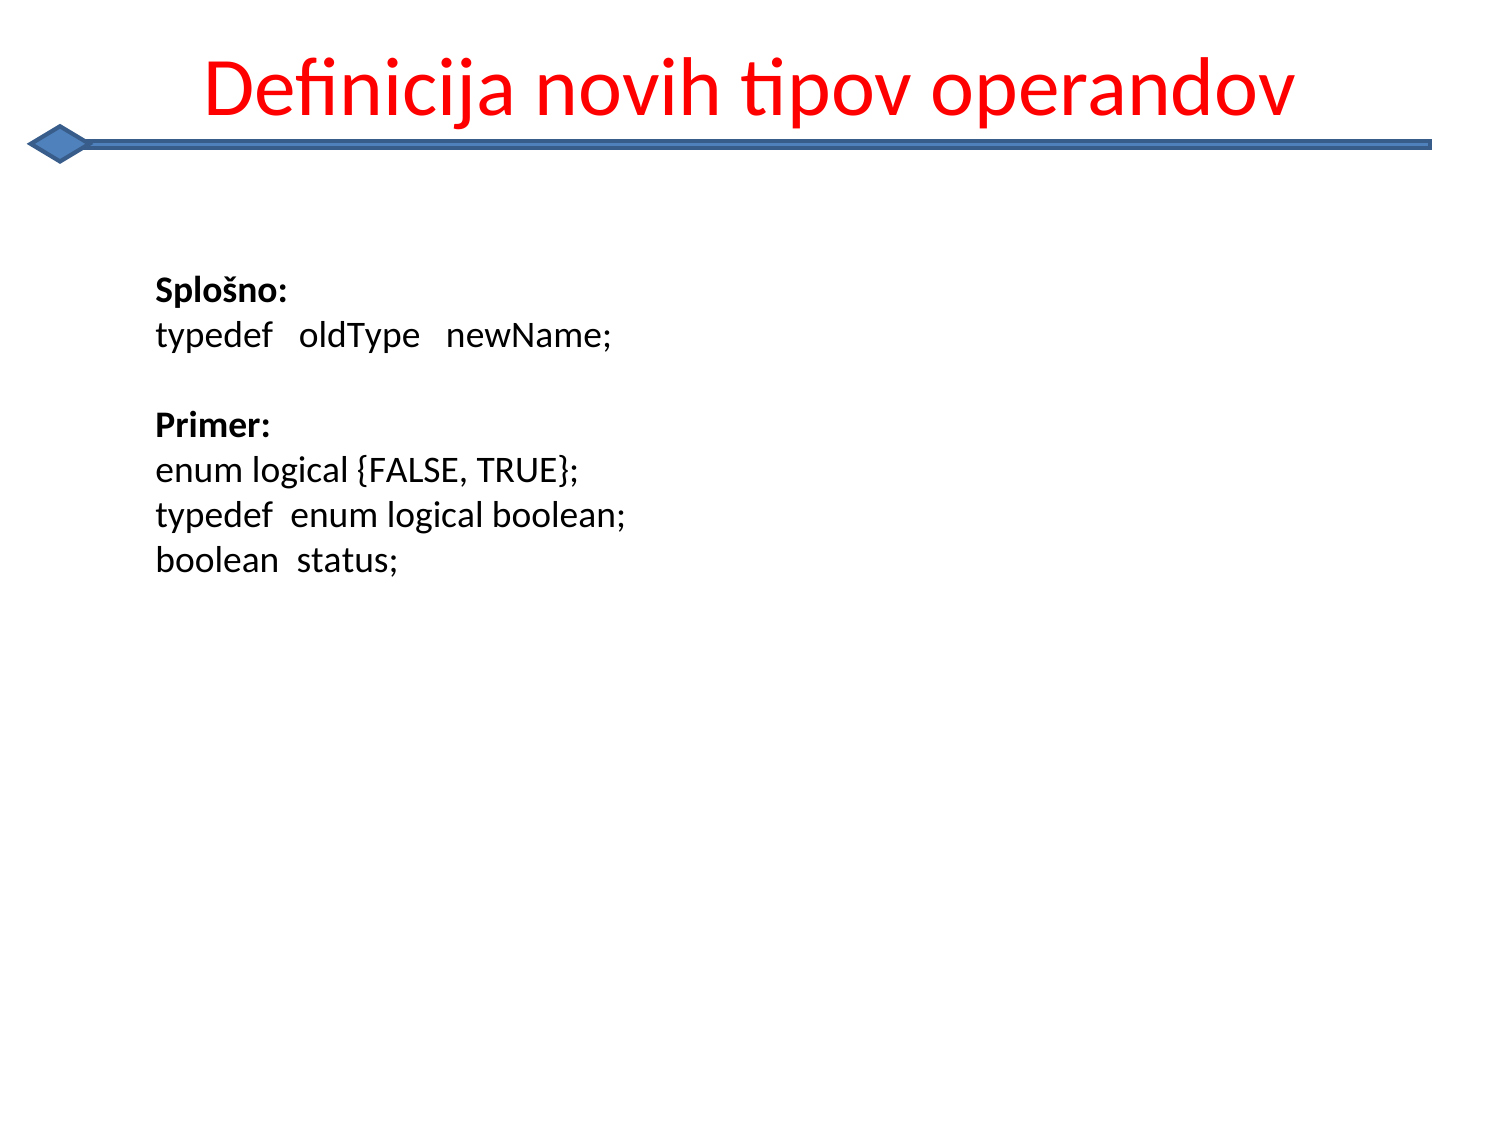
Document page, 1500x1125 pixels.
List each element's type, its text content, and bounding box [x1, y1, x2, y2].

title Definicija novih tipov operandov [75, 23, 1426, 141]
text_box Splošno: typedef oldType newName; Primer: enum logical {FALSE, TRUE}; typedef enum logical boolean; boolean status; [140, 257, 1419, 634]
